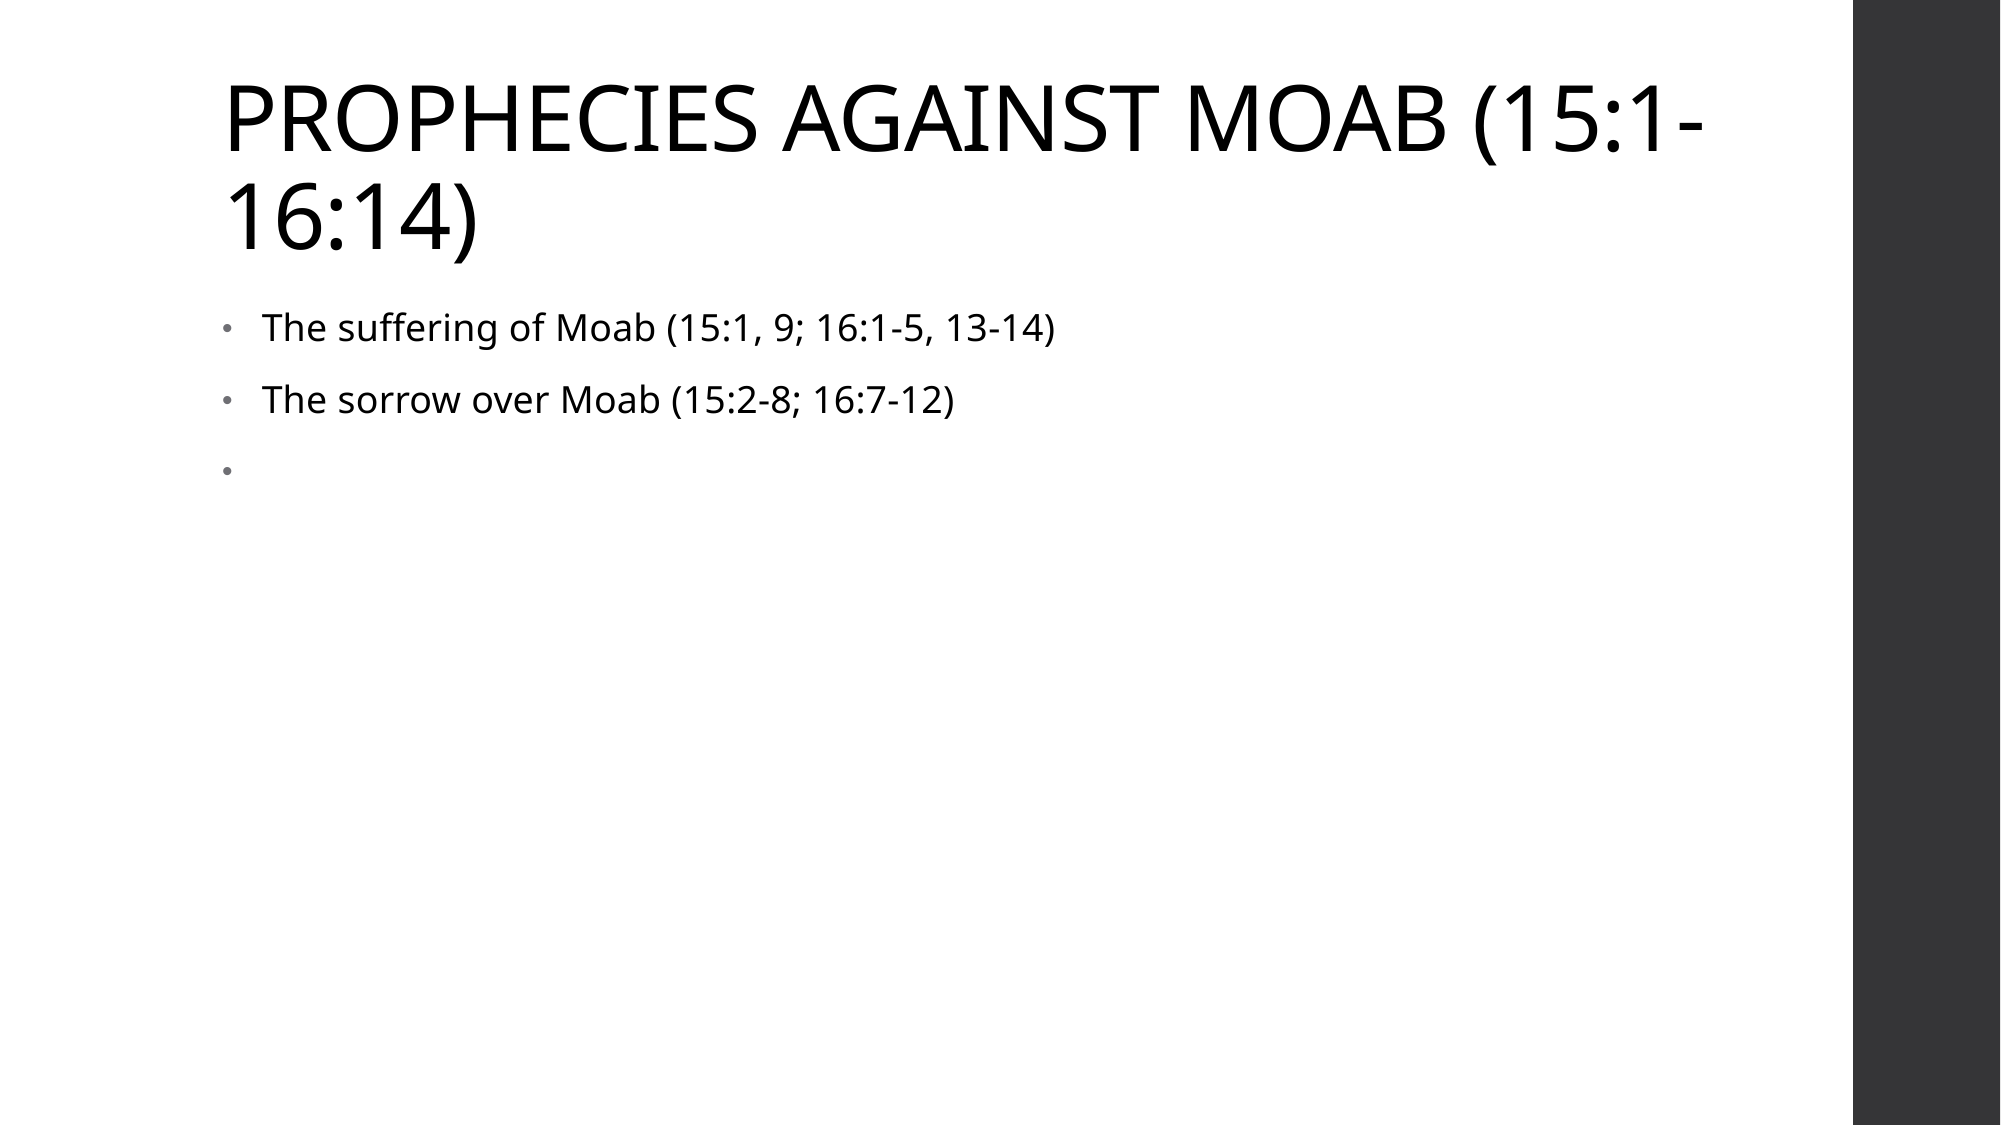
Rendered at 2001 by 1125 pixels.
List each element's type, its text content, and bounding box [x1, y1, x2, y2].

title PROPHECIES AGAINST MOAB (15:1-16:14) [206, 60, 1797, 278]
list The suffering of Moab (15:1, 9; 16:1-5, 13-14) The sorrow over Moab (15:2-8; 16:7-12) [206, 299, 1617, 1014]
